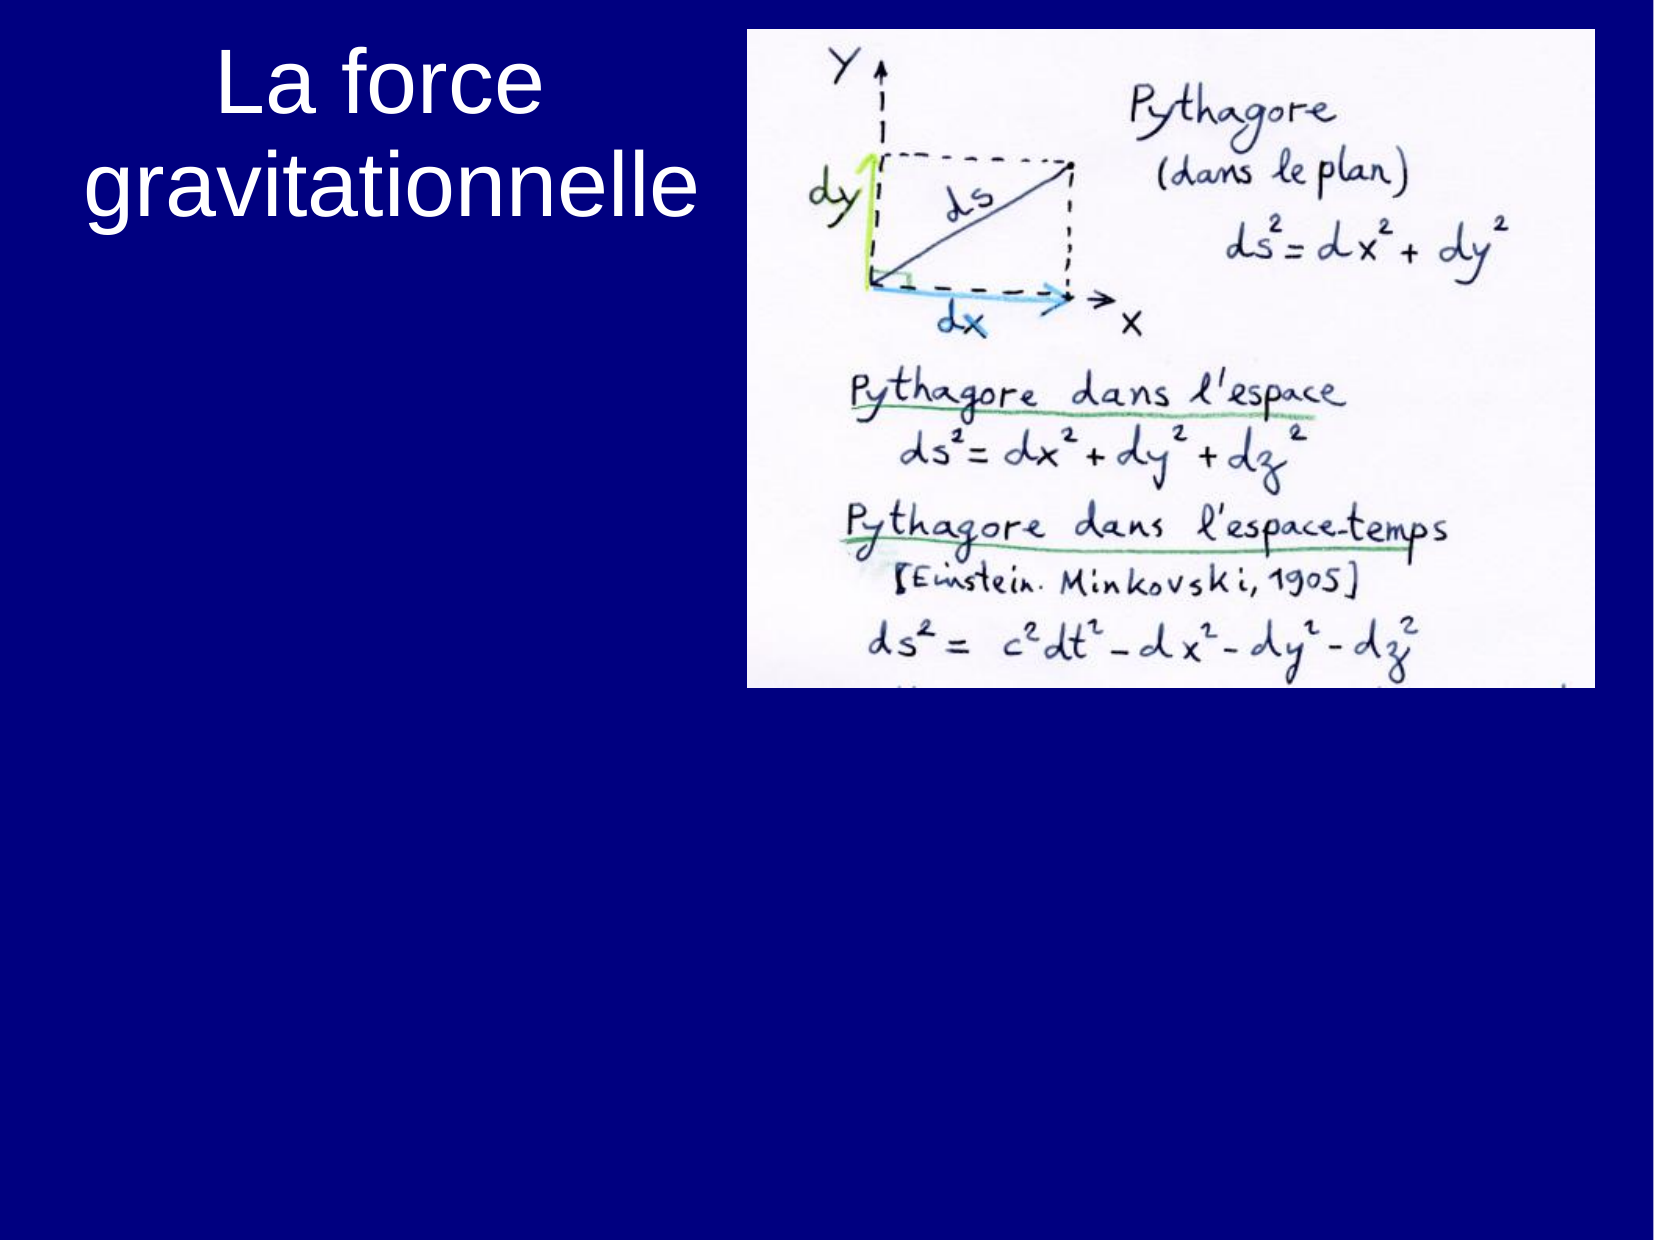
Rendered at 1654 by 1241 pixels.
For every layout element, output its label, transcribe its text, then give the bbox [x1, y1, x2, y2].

picture [747, 29, 1595, 688]
title La force gravitationnelle [17, 29, 747, 237]
